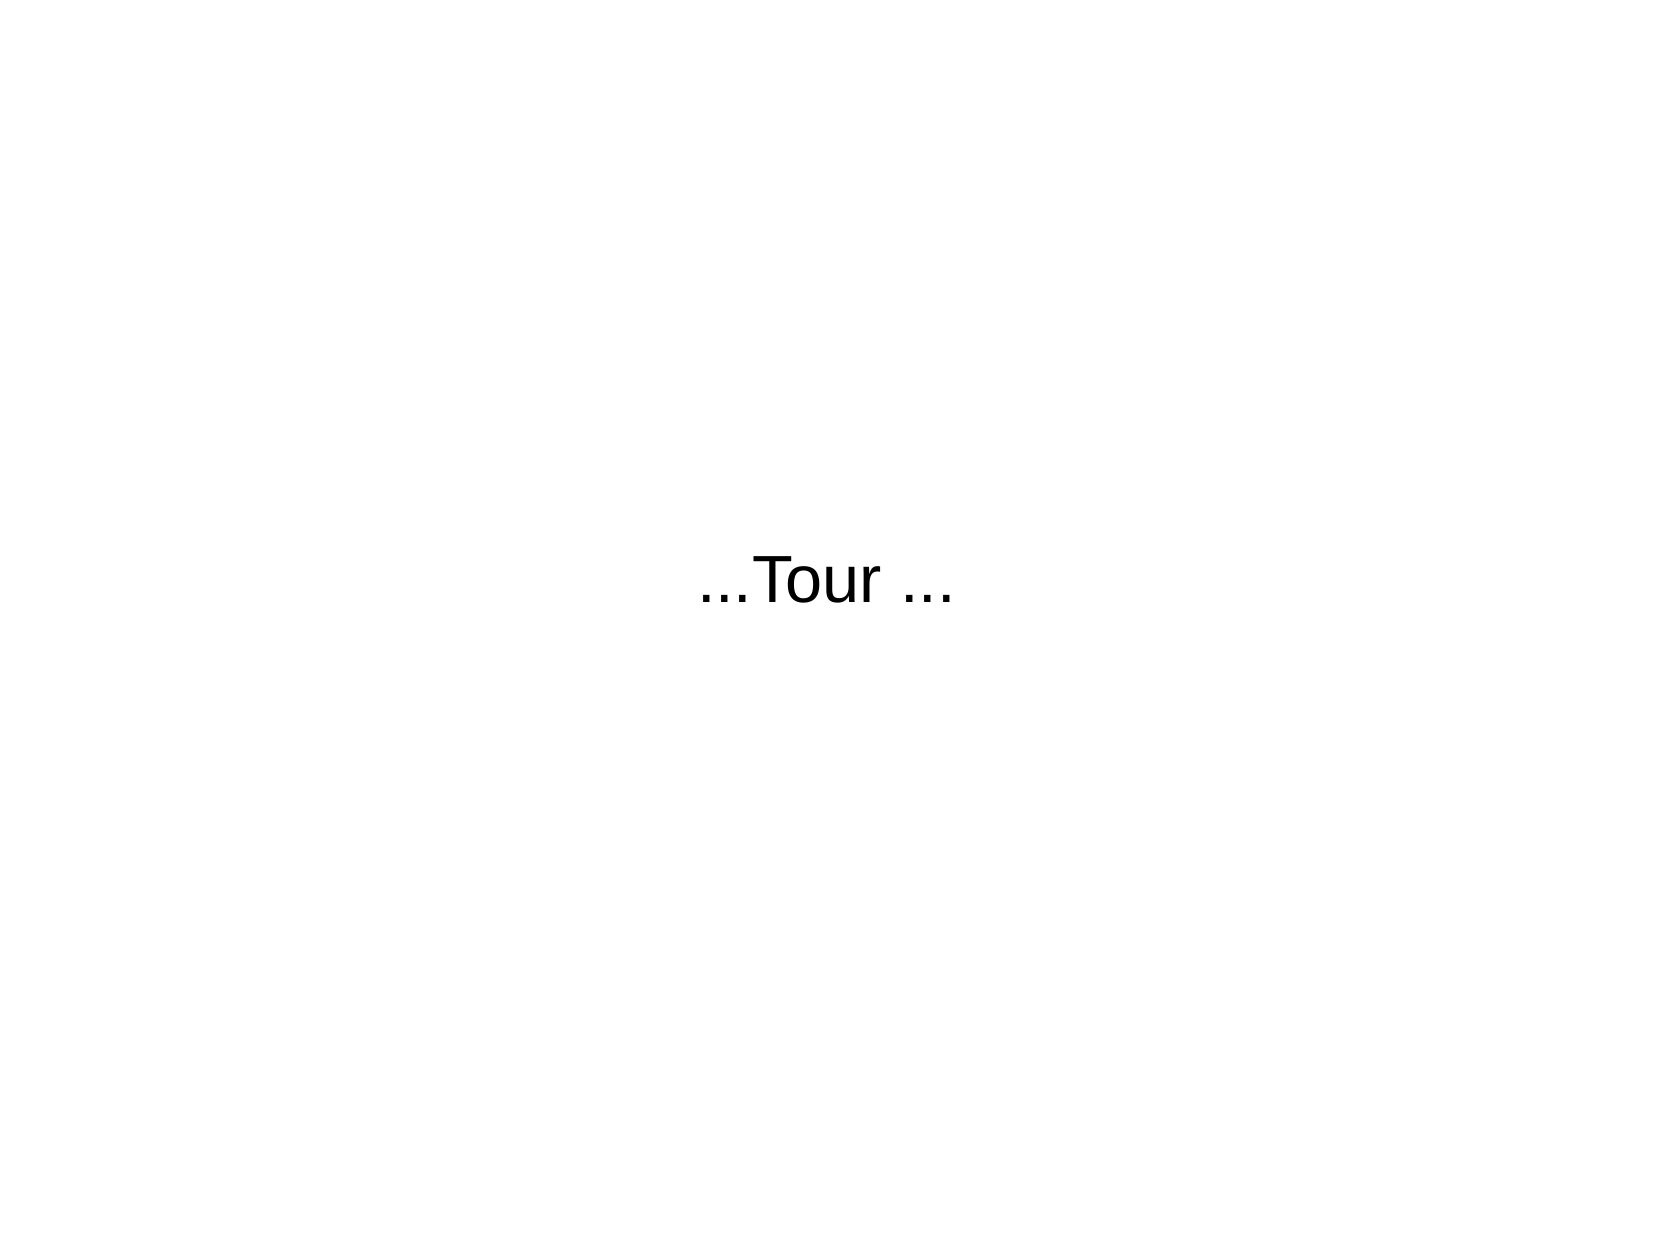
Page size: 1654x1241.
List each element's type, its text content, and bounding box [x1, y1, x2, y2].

text_box ...Tour ... [82, 56, 1571, 1102]
